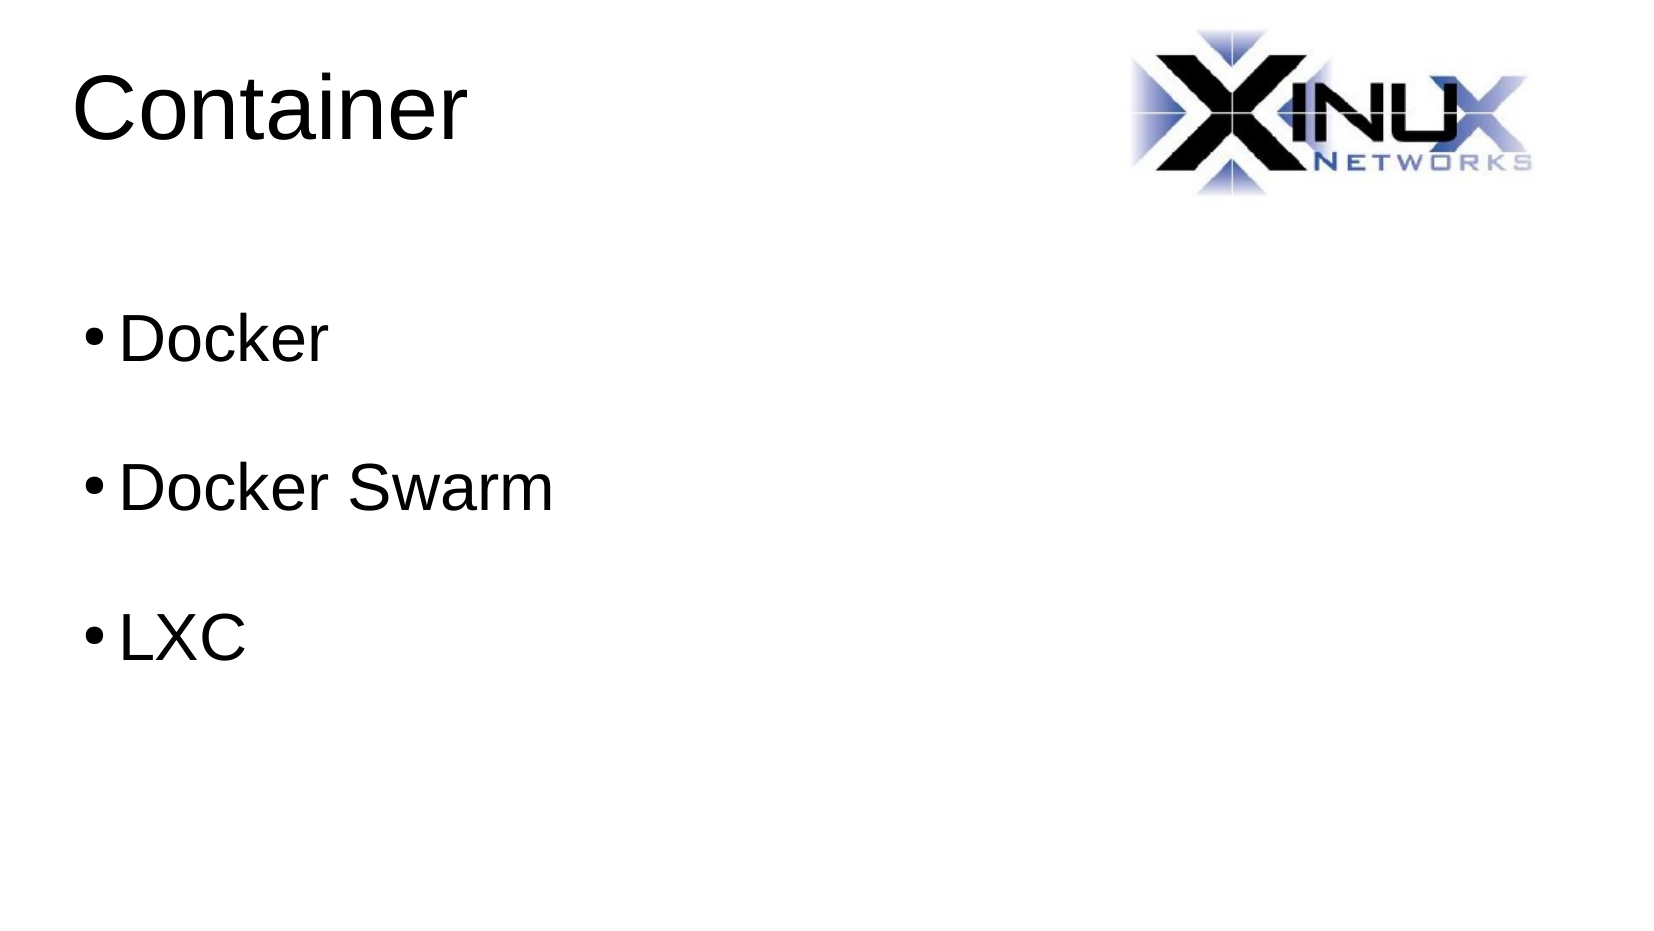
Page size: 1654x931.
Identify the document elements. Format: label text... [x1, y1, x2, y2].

picture [1110, 14, 1535, 215]
subtitle Docker Docker Swarm LXC [82, 225, 1571, 901]
title Container [71, 30, 1021, 186]
